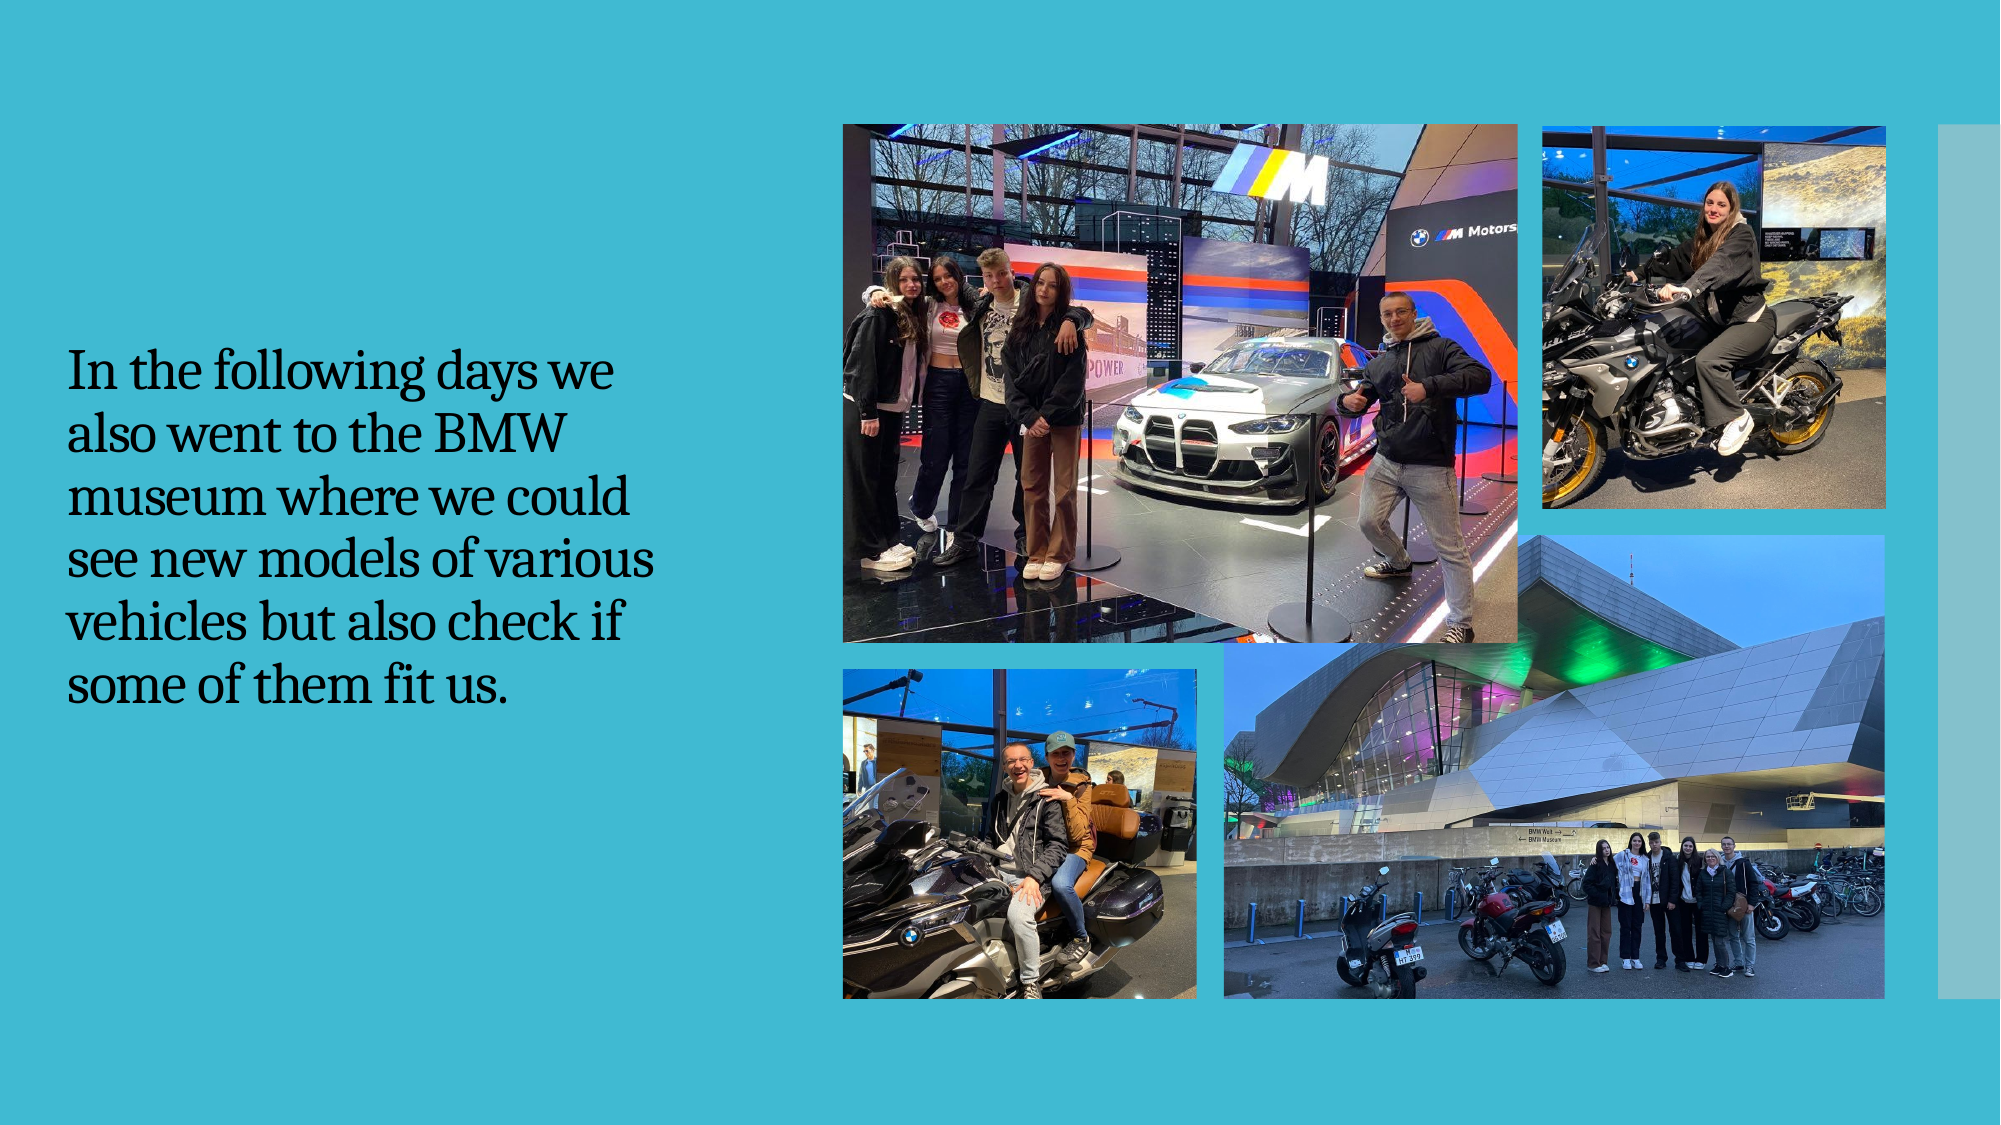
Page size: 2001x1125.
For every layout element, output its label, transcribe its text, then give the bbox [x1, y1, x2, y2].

picture [842, 669, 1197, 1000]
picture [1542, 126, 1886, 510]
title In the following days we also went to the BMW museum where we could see new models of various vehicles but also check if some of them fit us. [52, 184, 707, 871]
picture [842, 124, 1885, 999]
text_box [0, 0, 2000, 1125]
